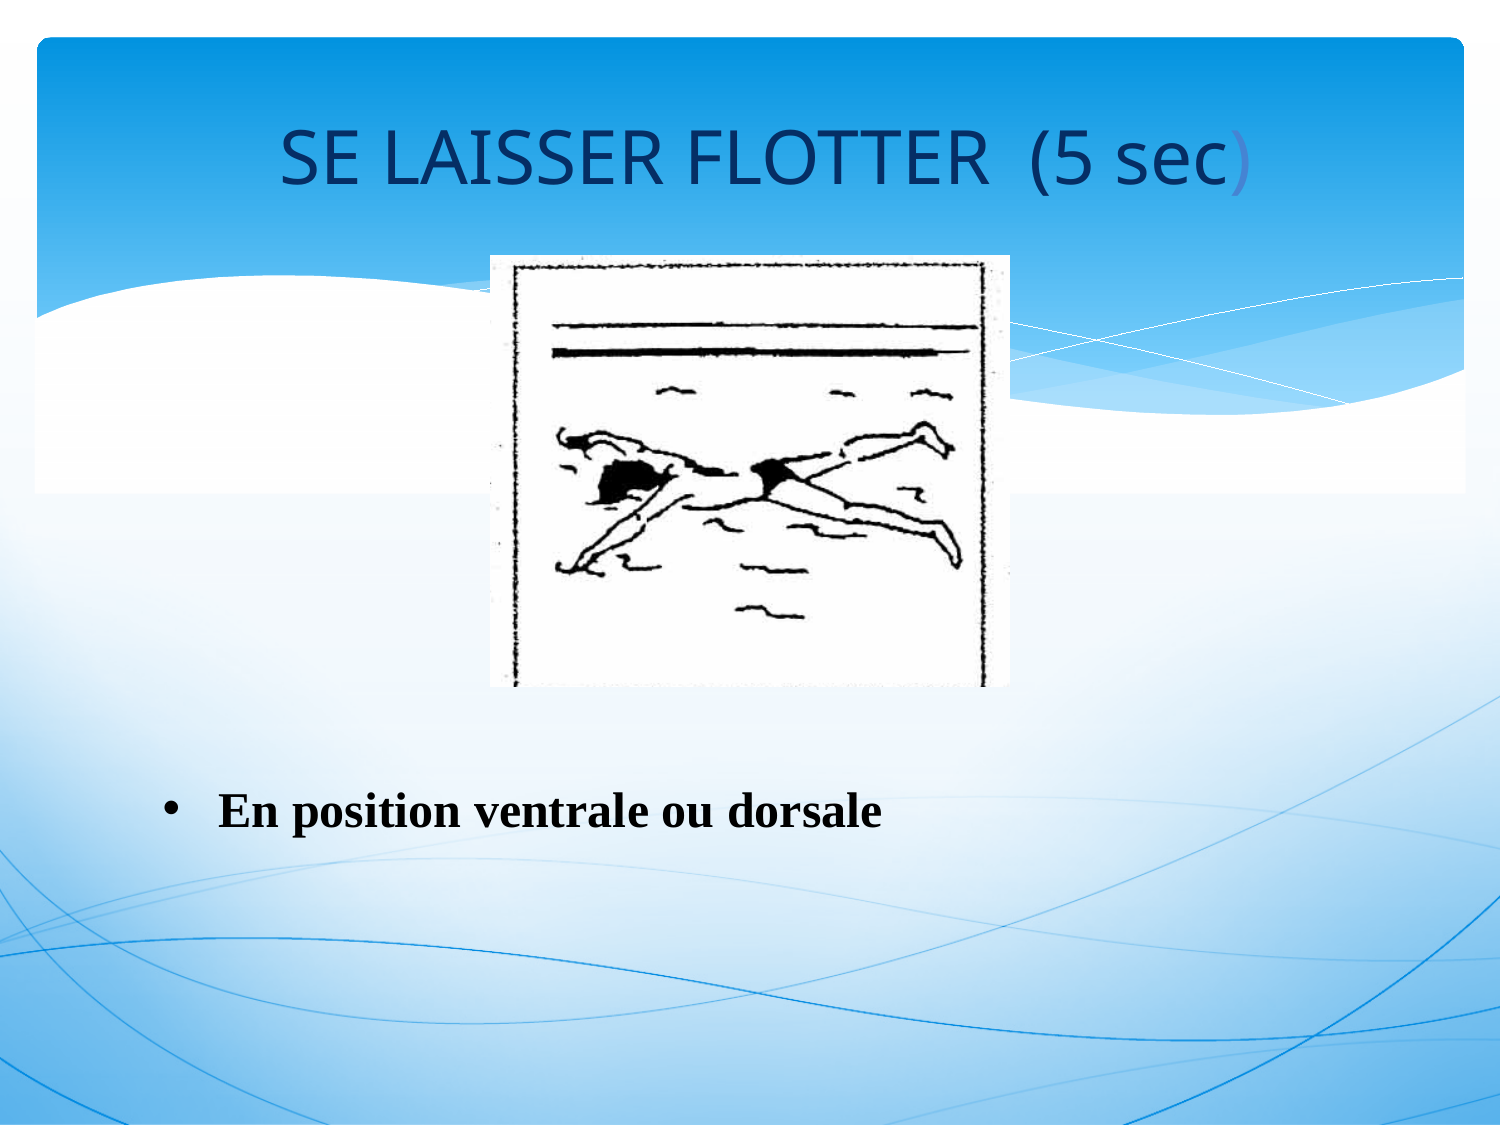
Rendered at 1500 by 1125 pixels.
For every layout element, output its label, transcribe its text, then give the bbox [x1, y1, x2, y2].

chart [490, 255, 1010, 687]
text_box En position ventrale ou dorsale [147, 770, 1412, 845]
text_box SE LAISSER FLOTTER (5 sec) [159, 101, 1353, 208]
picture [0, 0, 1500, 1125]
